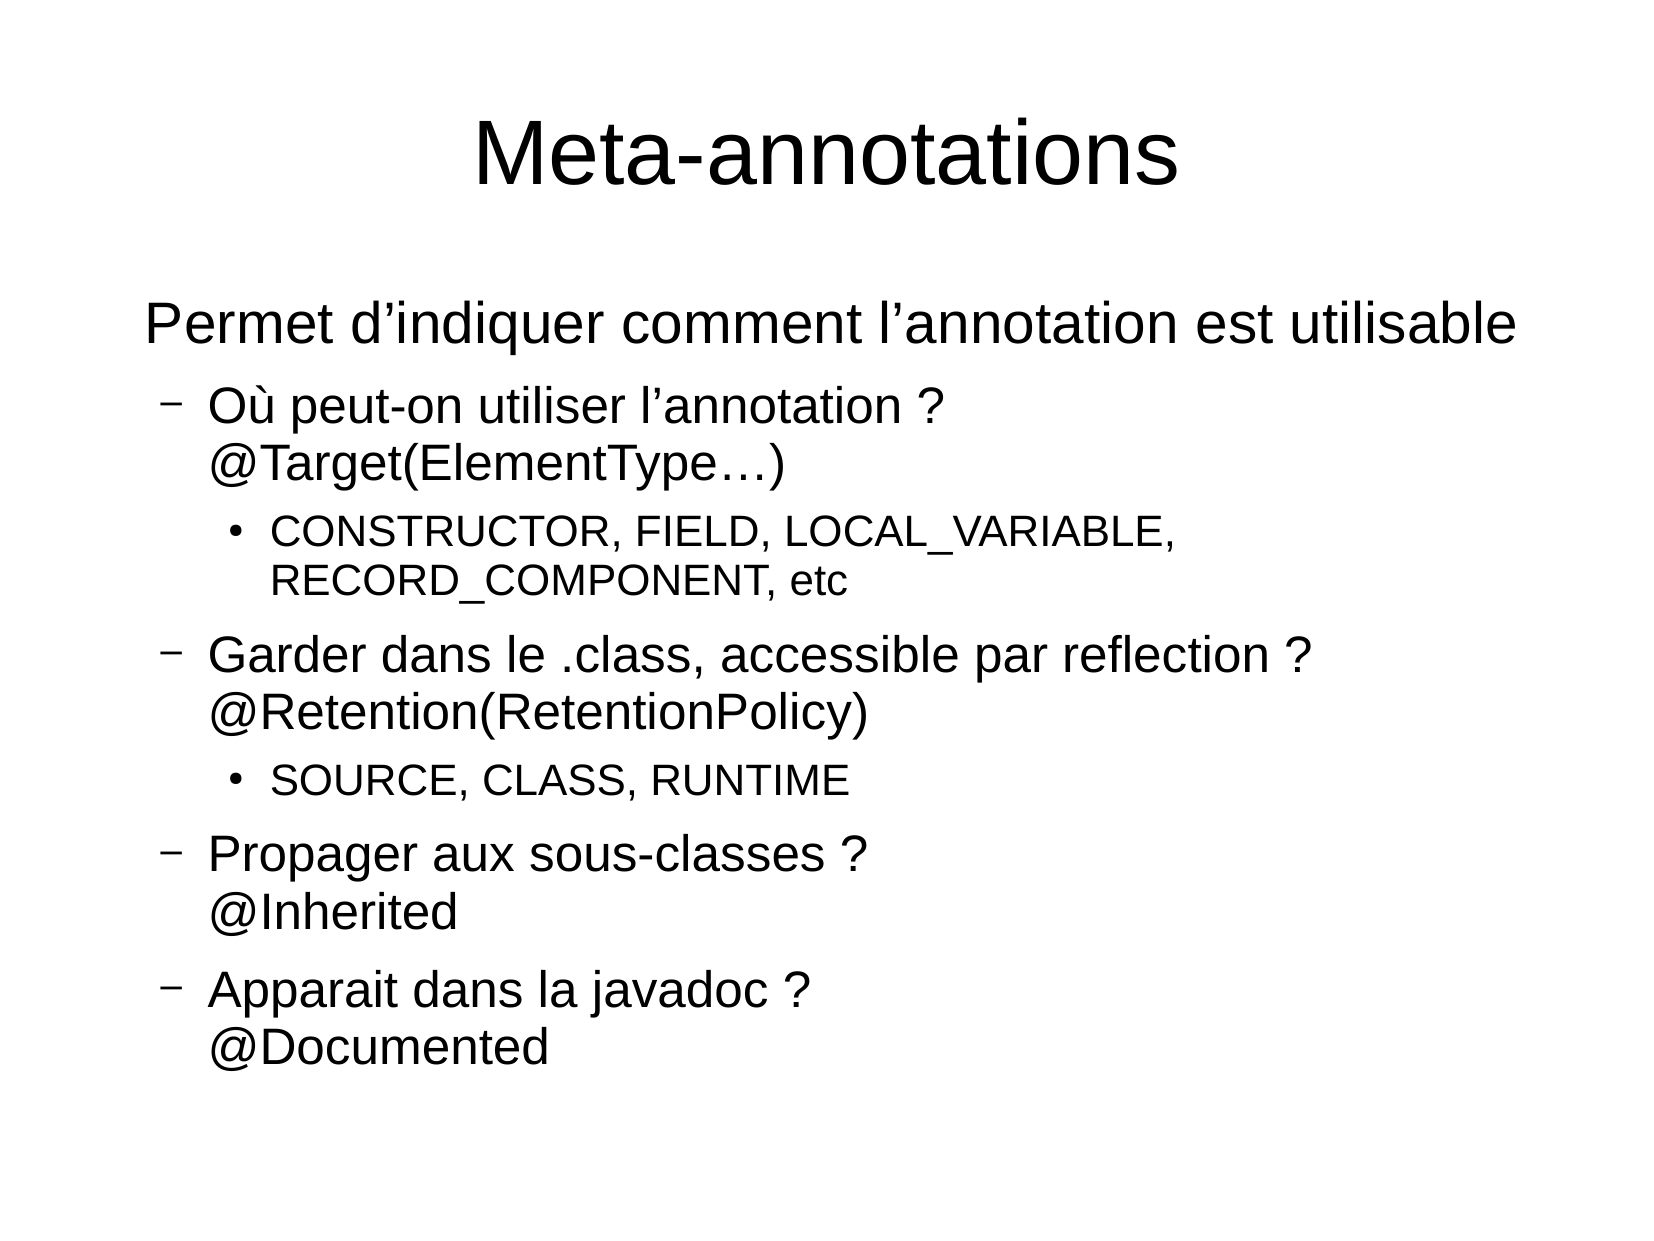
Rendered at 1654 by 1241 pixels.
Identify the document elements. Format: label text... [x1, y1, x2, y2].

list Permet d’indiquer comment l’annotation est utilisable Où peut-on utiliser l’annotation ? @Target(ElementType…) CONSTRUCTOR, FIELD, LOCAL_VARIABLE, RECORD_COMPONENT, etc Garder dans le .class, accessible par reflection ? @Retention(RetentionPolicy) SOURCE, CLASS, RUNTIME Propager aux sous-classes ? @Inherited Apparait dans la javadoc ? @Documented [82, 290, 1571, 1081]
title Meta-annotations [82, 49, 1571, 257]
